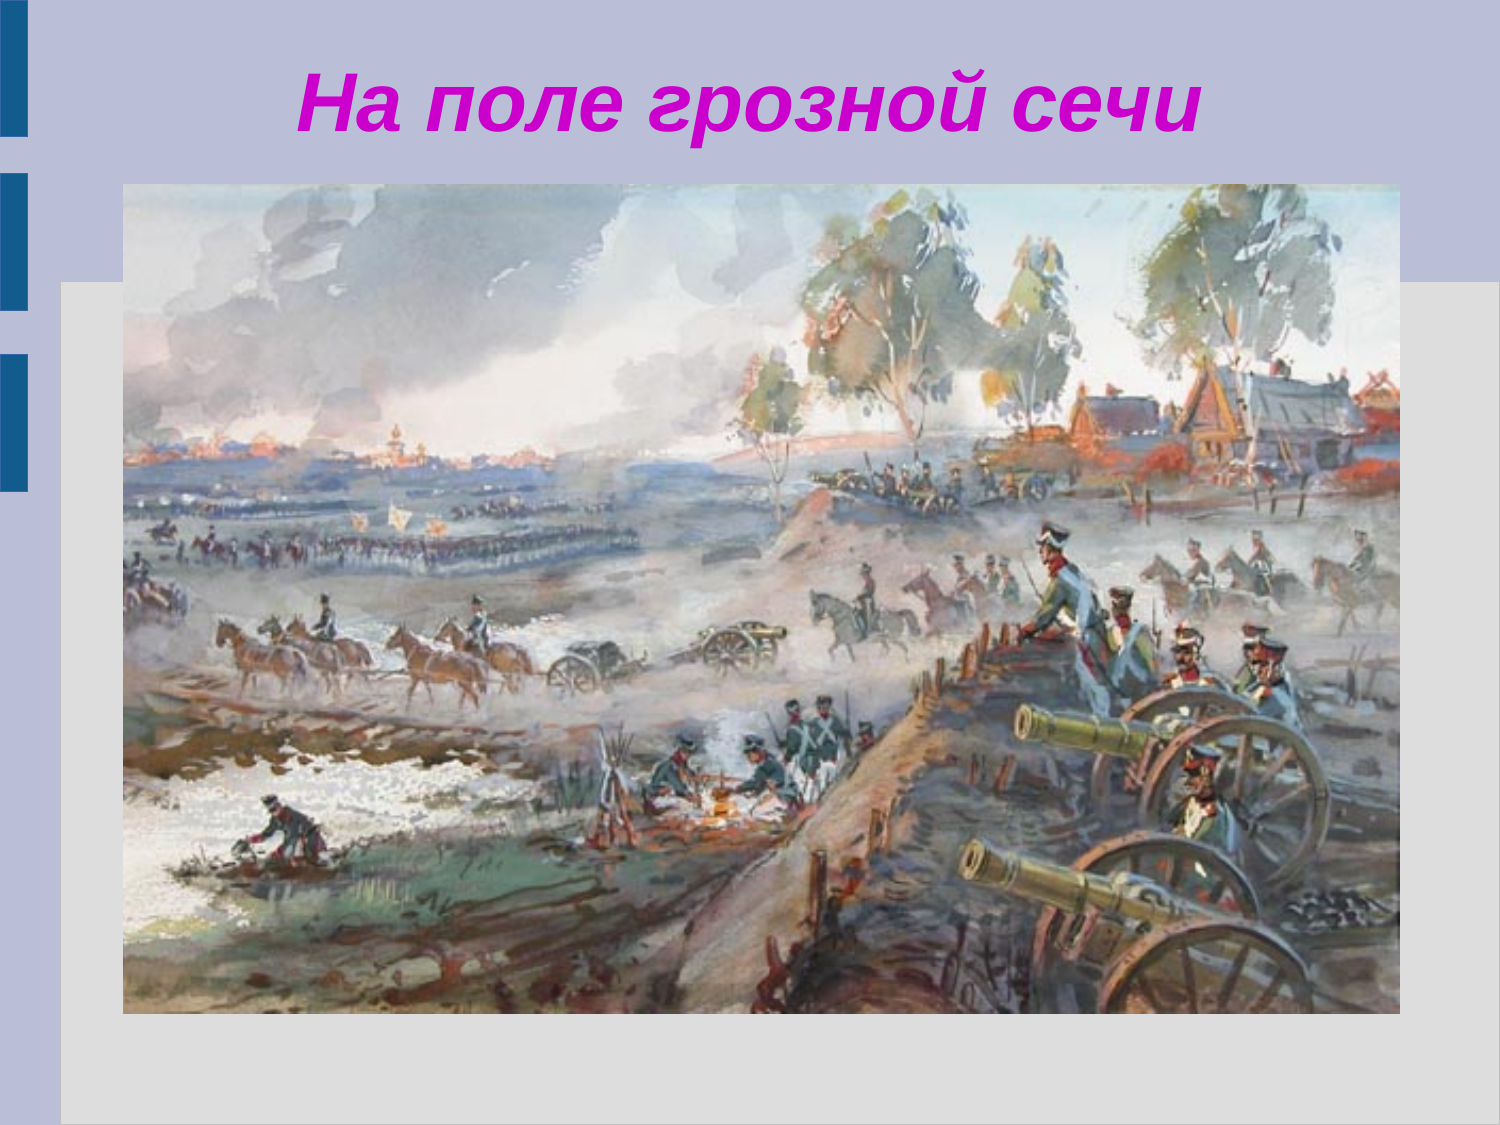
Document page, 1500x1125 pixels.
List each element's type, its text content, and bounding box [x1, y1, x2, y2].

picture [123, 184, 1400, 1014]
title На поле грозной сечи [75, 45, 1426, 161]
